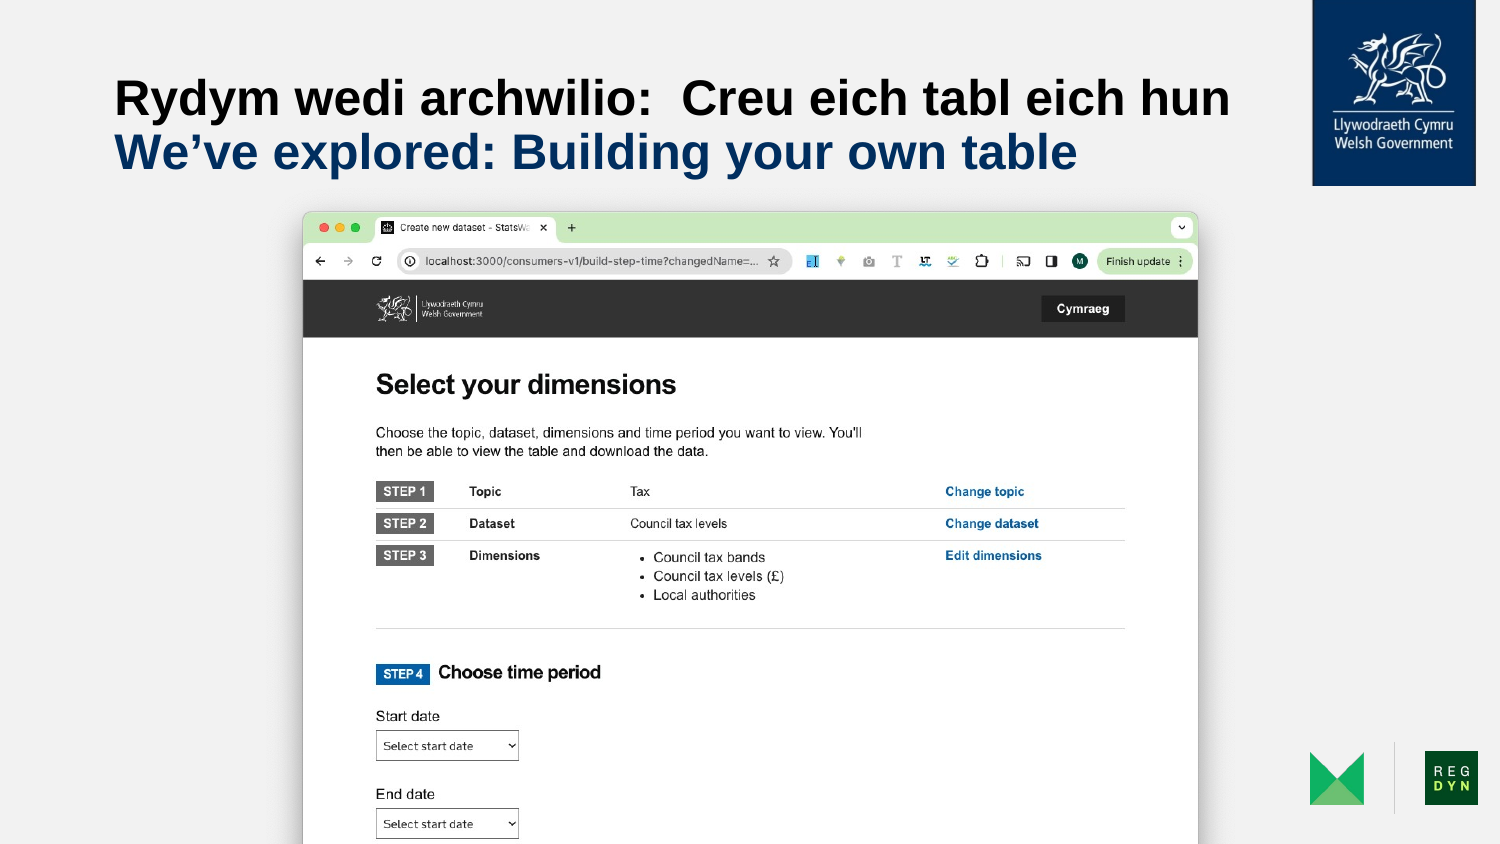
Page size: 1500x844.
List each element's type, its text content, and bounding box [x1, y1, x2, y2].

picture [1425, 751, 1478, 805]
picture [259, 209, 1241, 844]
title Rydym wedi archwilio: Creu eich tabl eich hun We’ve explored: Building your own table [103, 44, 1397, 209]
picture [1310, 752, 1364, 805]
